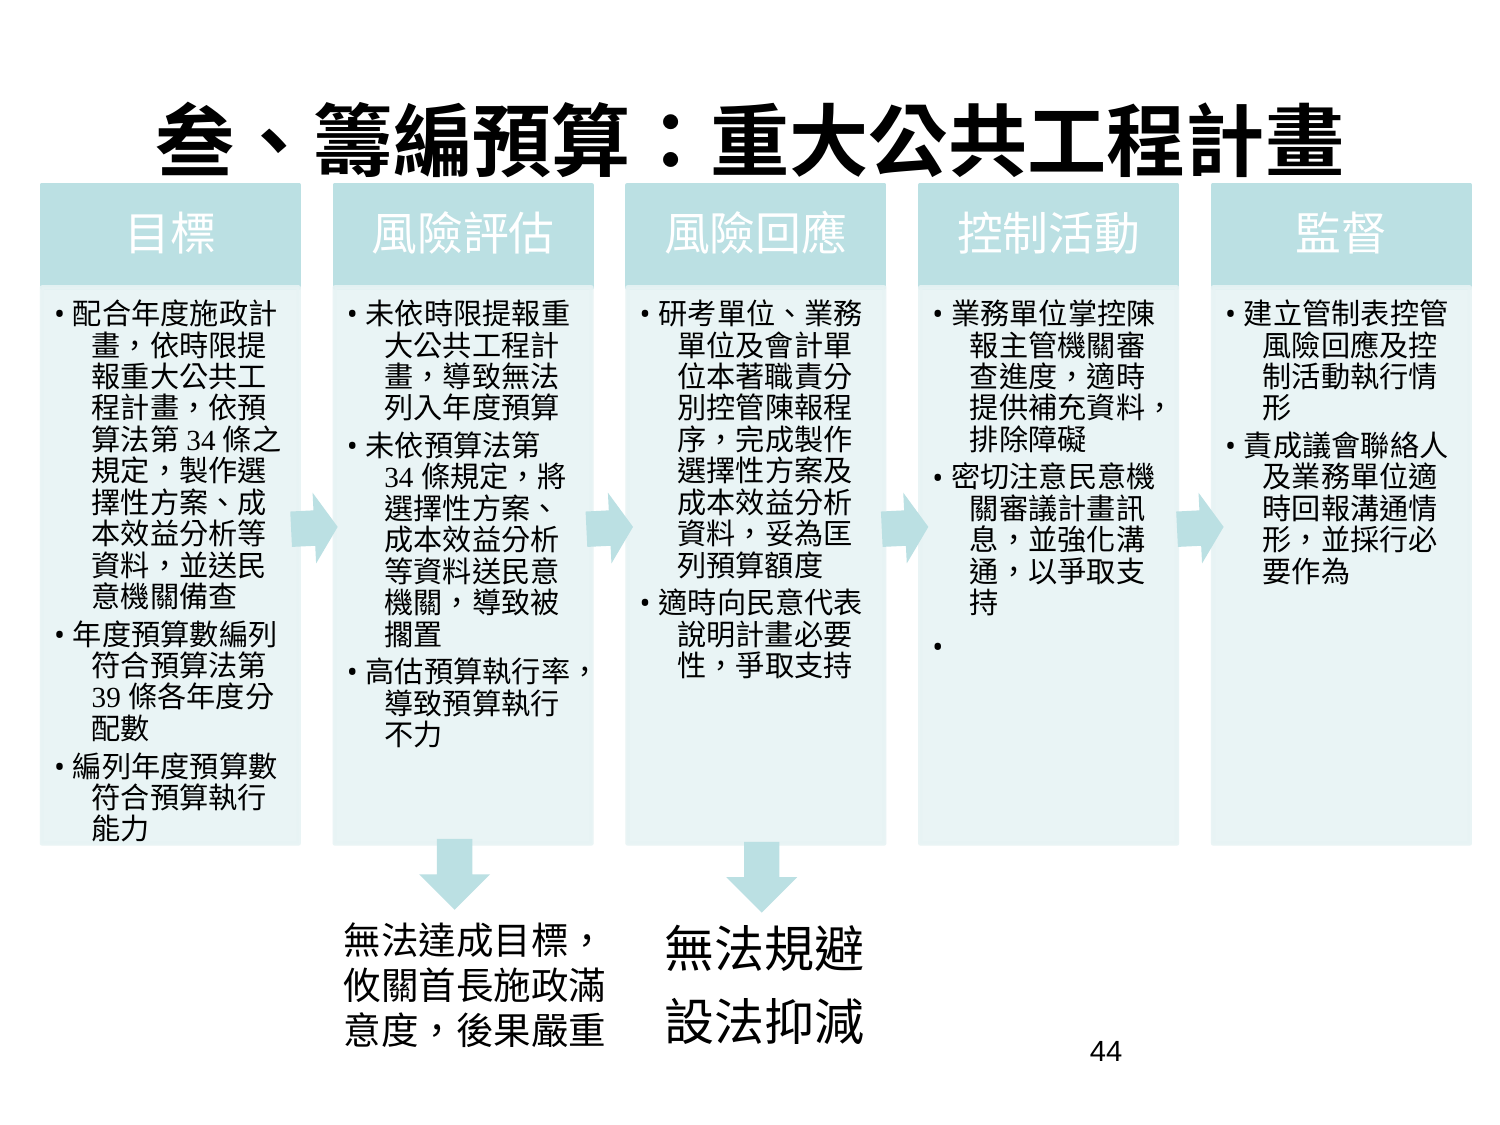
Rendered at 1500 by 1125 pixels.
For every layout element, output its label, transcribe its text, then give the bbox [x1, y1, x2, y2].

text_box 監督 [1212, 184, 1470, 287]
text_box 配合年度施政計畫，依時限提報重大公共工程計畫，依預算法第34條之規定，製作選擇性方案、成本效益分析等資料，並送民意機關備查 年度預算數編列符合預算法第39條各年度分配數 編列年度預算數符合預算執行能力 [41, 287, 299, 844]
text_box 控制活動 [920, 184, 1178, 287]
text_box 無法規避 設法抑減 [649, 909, 896, 1059]
text_box [726, 841, 798, 909]
text_box [880, 492, 929, 564]
text_box [419, 838, 491, 909]
text_box 無法達成目標，攸關首長施政滿意度，後果嚴重 [328, 909, 636, 1062]
text_box [1176, 492, 1224, 564]
text_box 目標 [41, 184, 299, 287]
text_box [585, 492, 634, 564]
text_box 研考單位、業務單位及會計單位本著職責分別控管陳報程序，完成製作選擇性方案及成本效益分析資料，妥為匡列預算額度 適時向民意代表說明計畫必要性，爭取支持 [627, 287, 885, 844]
text_box 風險評估 [334, 184, 592, 287]
title 叁、籌編預算：重大公共工程計畫 [75, 45, 1426, 233]
text_box 建立管制表控管風險回應及控制活動執行情形 責成議會聯絡人及業務單位適時回報溝通情形，並採行必要作為 [1212, 287, 1470, 844]
text_box 業務單位掌控陳報主管機關審查進度，適時提供補充資料，排除障礙 密切注意民意機關審議計畫訊息，並強化溝通，以爭取支持 [920, 287, 1178, 844]
text_box 風險回應 [627, 184, 885, 287]
text_box [290, 492, 338, 564]
text_box 未依時限提報重大公共工程計畫，導致無法列入年度預算 未依預算法第34條規定，將選擇性方案、成本效益分析等資料送民意機關，導致被擱置 高估預算執行率，導致預算執行不力 [334, 287, 592, 844]
text_box 44 [1074, 1024, 1426, 1103]
